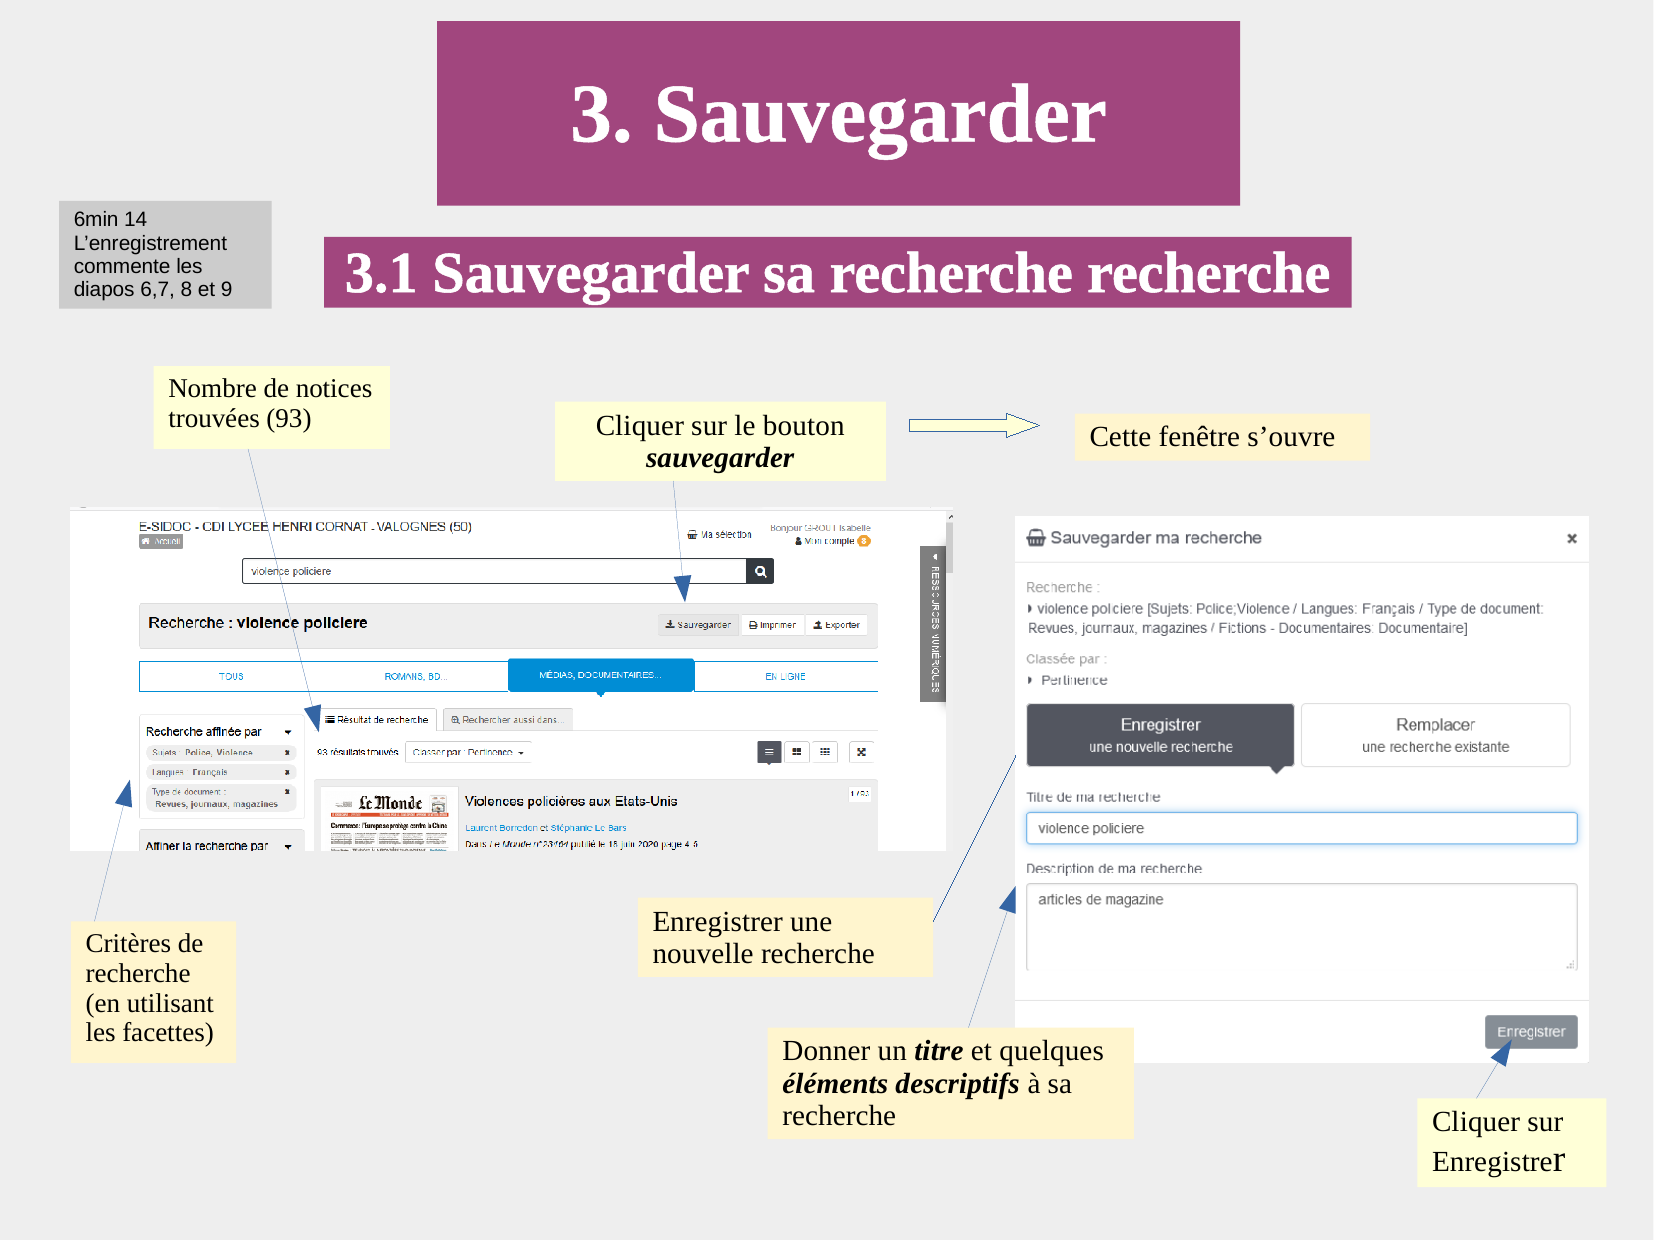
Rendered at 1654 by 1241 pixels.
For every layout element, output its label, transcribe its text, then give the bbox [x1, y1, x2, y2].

text_box Donner un titre et quelques éléments descriptifs à sa recherche [767, 1027, 1134, 1140]
text_box Nombre de notices trouvées (93) [153, 366, 390, 449]
text_box Cliquer sur le bouton sauvegarder [555, 401, 886, 481]
text_box Critères de recherche (en utilisant les facettes) [70, 921, 237, 1063]
text_box Cliquer sur Enregistrer [1417, 1098, 1607, 1188]
title 3.1 Sauvegarder sa recherche recherche [324, 236, 1352, 308]
title 3. Sauvegarder [437, 21, 1241, 206]
text_box Enregistrer une nouvelle recherche [637, 897, 934, 977]
text_box [909, 413, 1040, 438]
text_box 6min 14 L’enregistrement commente les diapos 6,7, 8 et 9 [59, 200, 272, 309]
picture [70, 507, 953, 851]
text_box Cette fenêtre s’ouvre [1074, 413, 1371, 461]
picture [1015, 516, 1589, 1063]
picture [302, 663, 507, 690]
picture [141, 663, 307, 690]
